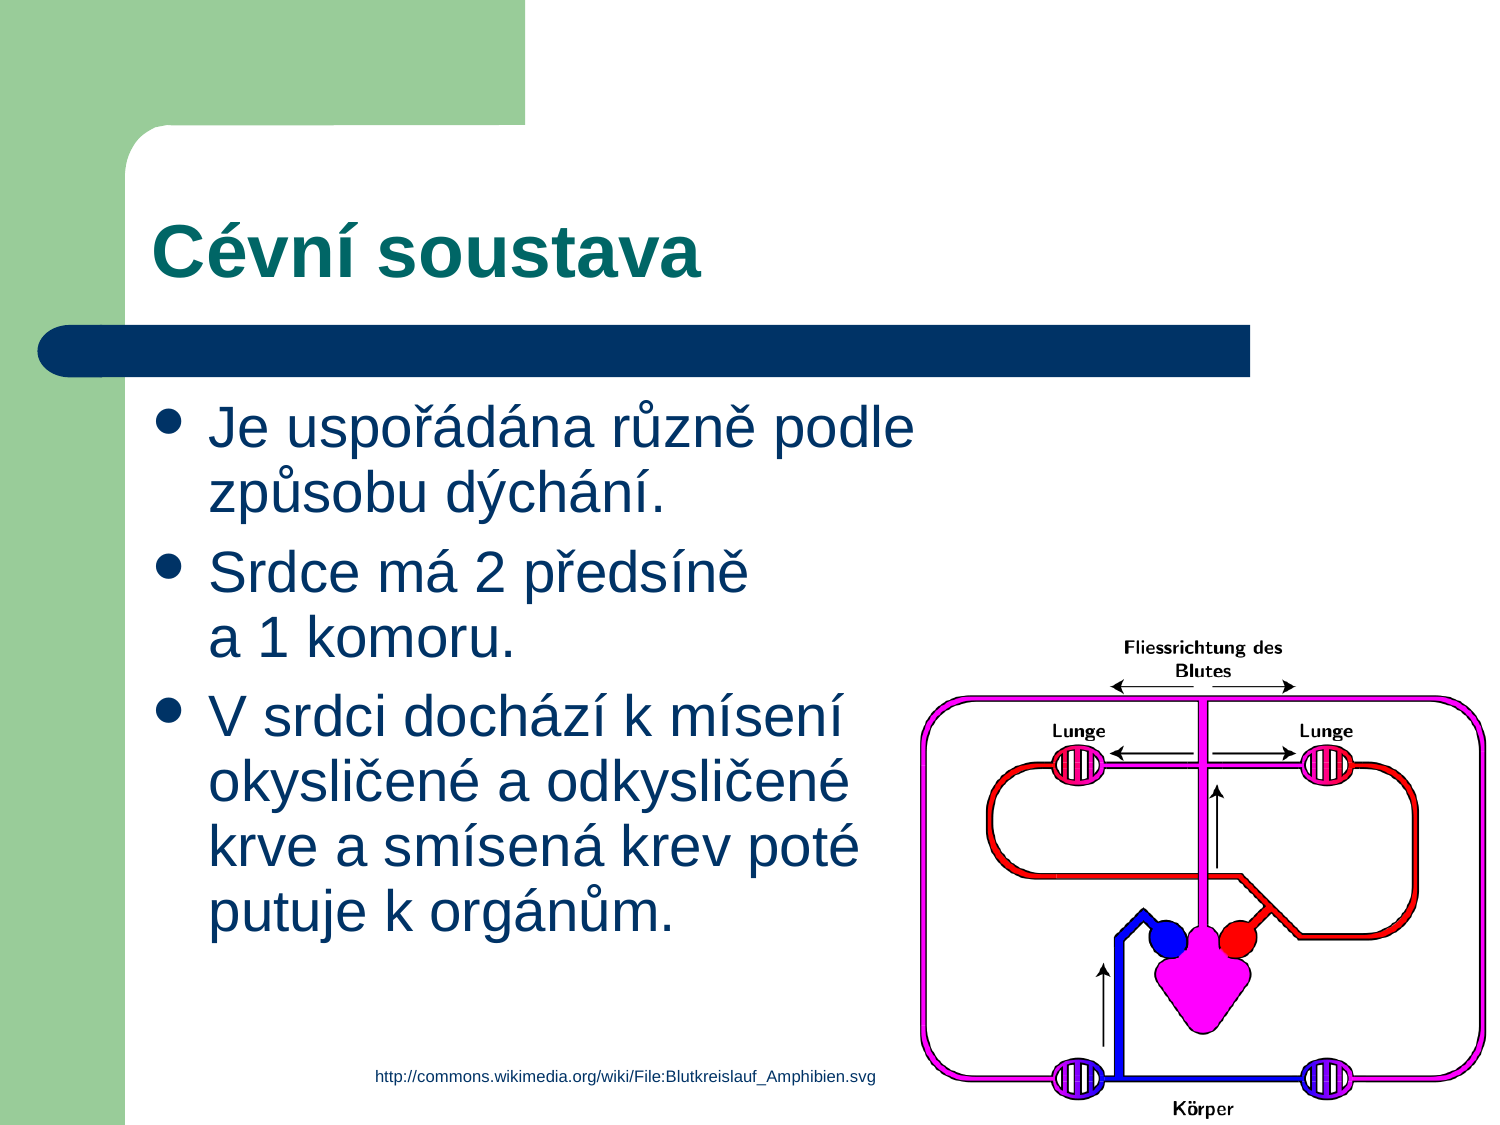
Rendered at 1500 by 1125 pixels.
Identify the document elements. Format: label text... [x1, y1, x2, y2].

title Cévní soustava [136, 136, 1414, 301]
picture [891, 627, 1500, 1125]
text_box http://commons.wikimedia.org/wiki/File:Blutkreislauf_Amphibien.svg [360, 1058, 910, 1094]
list Je uspořádána různě podle způsobu dýchání. Srdce má 2 předsíně a 1 komoru. V srdci dochází k mísení okysličené a odkysličené krve a smísená krev poté putuje k orgánům. [137, 387, 987, 999]
